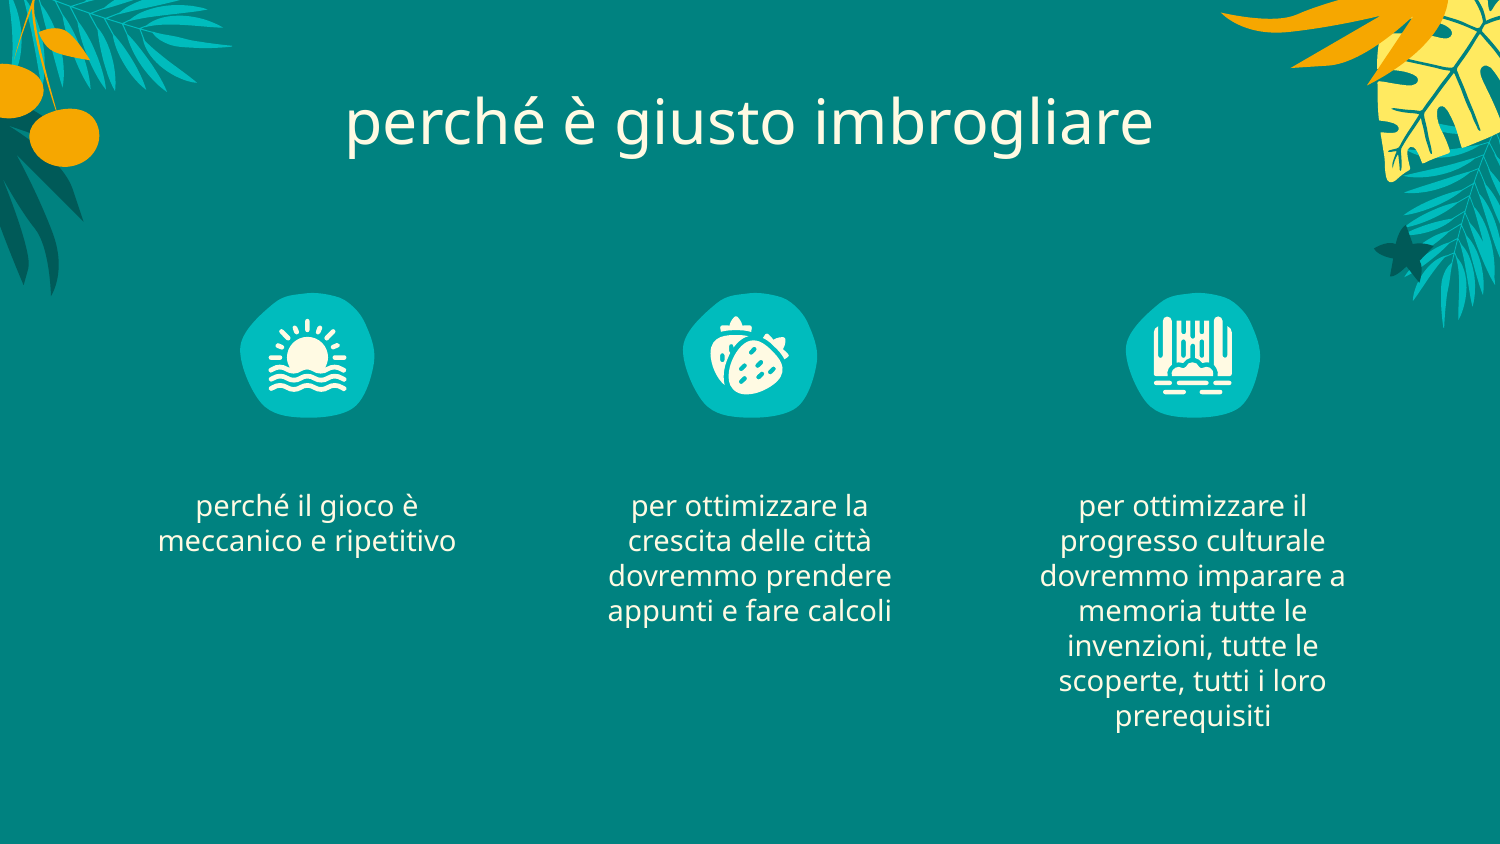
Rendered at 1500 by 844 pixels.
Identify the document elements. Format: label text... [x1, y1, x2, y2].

text_box [240, 292, 375, 418]
text_box perché il gioco è meccanico e ripetitivo [118, 472, 497, 681]
title perché è giusto imbrogliare [118, 72, 1382, 167]
text_box [1125, 292, 1261, 418]
text_box per ottimizzare la crescita delle città dovremmo prendere appunti e fare calcoli [560, 472, 940, 681]
text_box [682, 292, 818, 418]
text_box per ottimizzare il progresso culturale dovremmo imparare a memoria tutte le invenzioni, tutte le scoperte, tutti i loro prerequisiti [1003, 472, 1383, 687]
